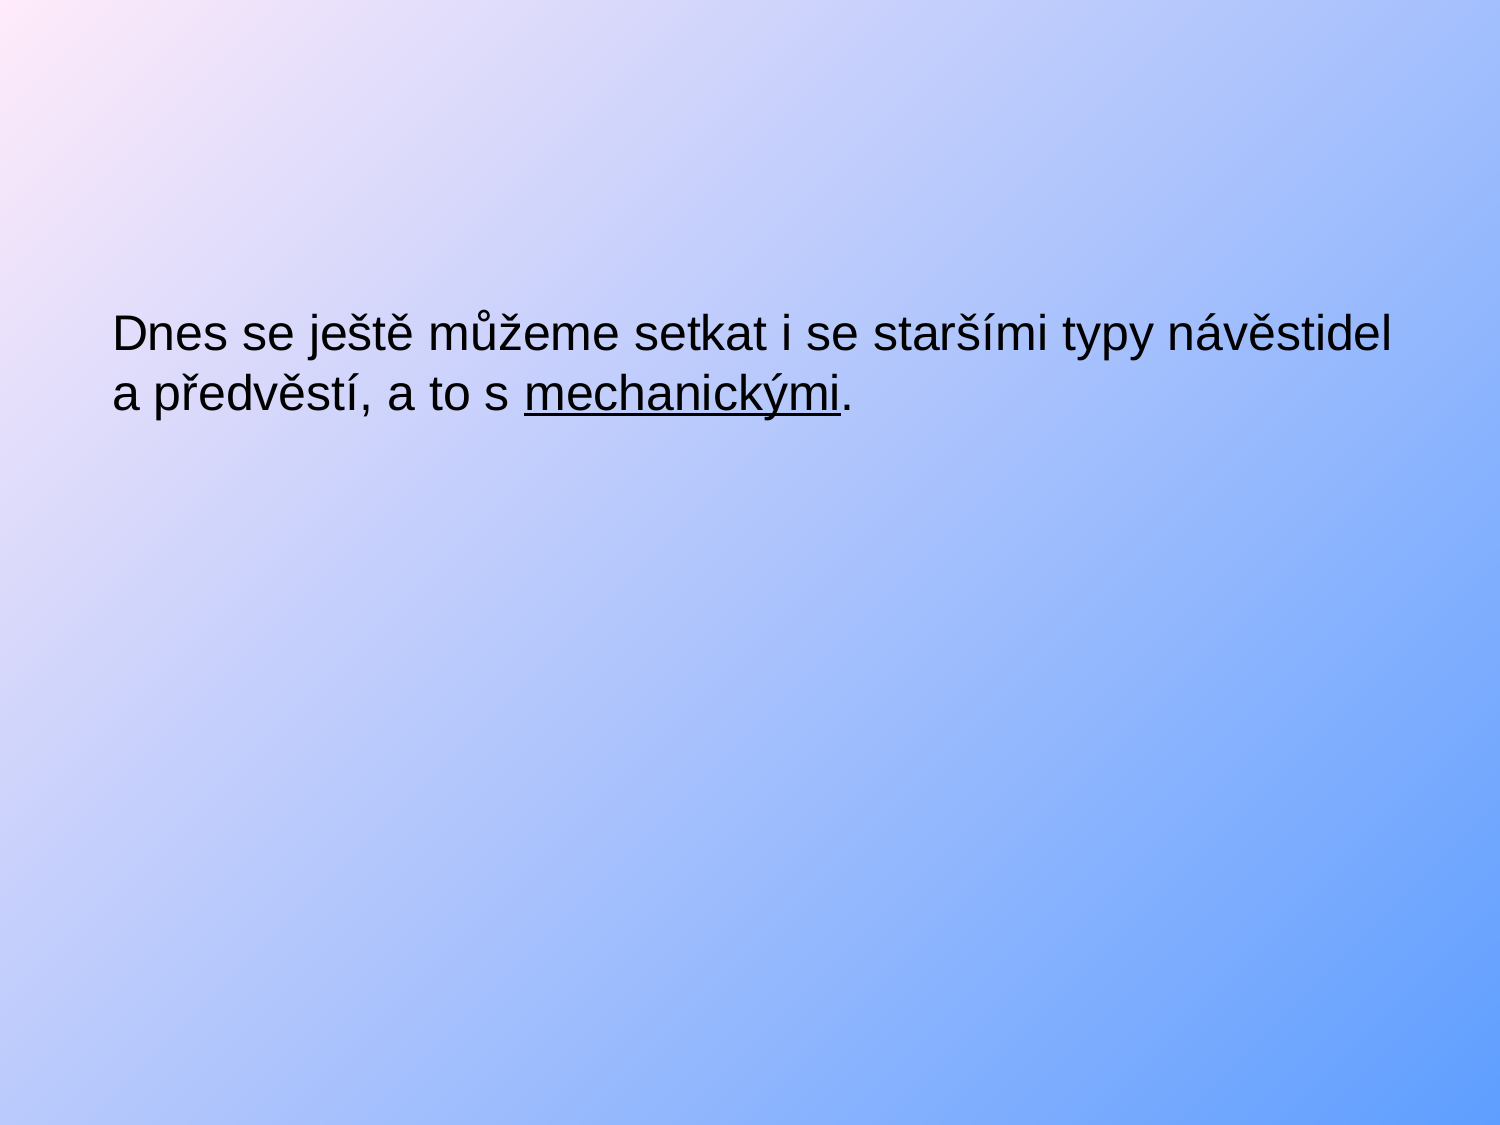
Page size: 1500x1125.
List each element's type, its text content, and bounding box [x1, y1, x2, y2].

list Dnes se ještě můžeme setkat i se staršími typy návěstidel a předvěstí, a to s mechanickými. [41, 220, 1459, 1059]
